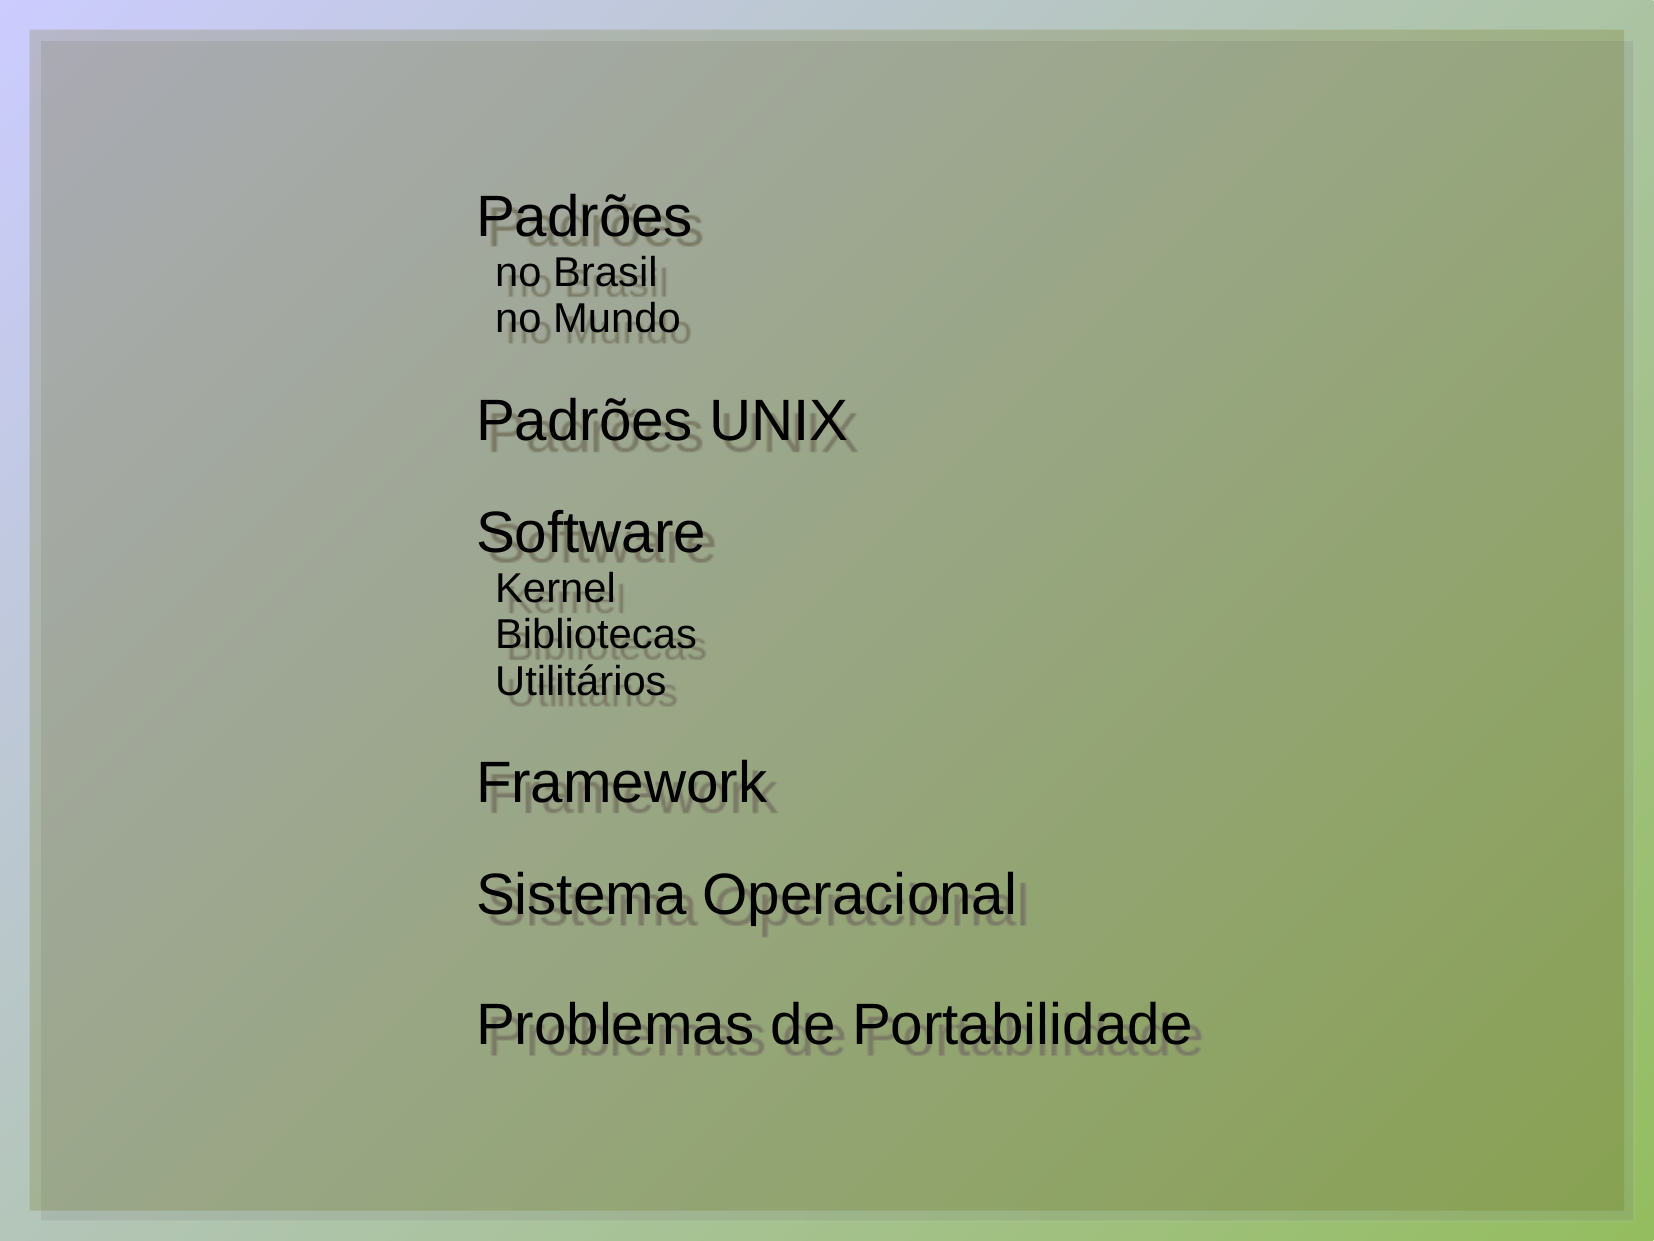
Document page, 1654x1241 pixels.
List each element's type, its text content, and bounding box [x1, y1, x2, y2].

text_box Padrões no Brasil no Mundo Padrões UNIX Software Kernel Bibliotecas Utilitários Framework Sistema Operacional Problemas de Portabilidade [29, 29, 1625, 1211]
